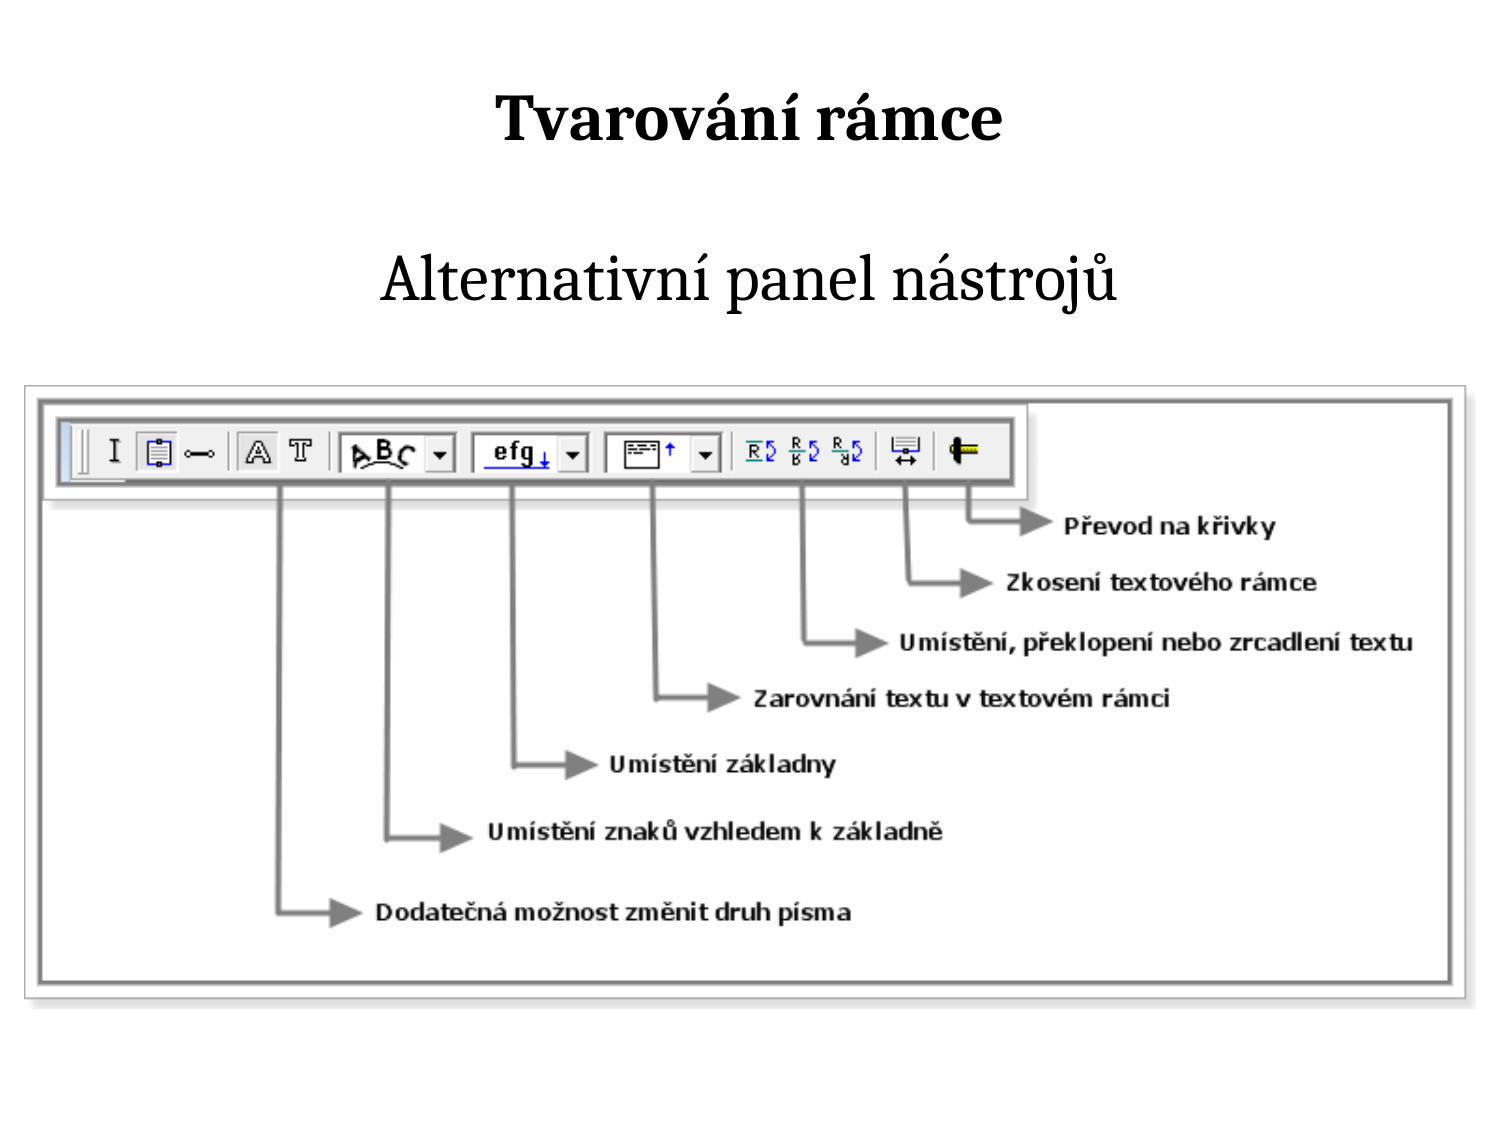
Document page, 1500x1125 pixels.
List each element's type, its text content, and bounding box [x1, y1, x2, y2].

picture [24, 385, 1476, 1009]
text_box Tvarování rámce Alternativní panel nástrojů [0, 66, 1500, 322]
